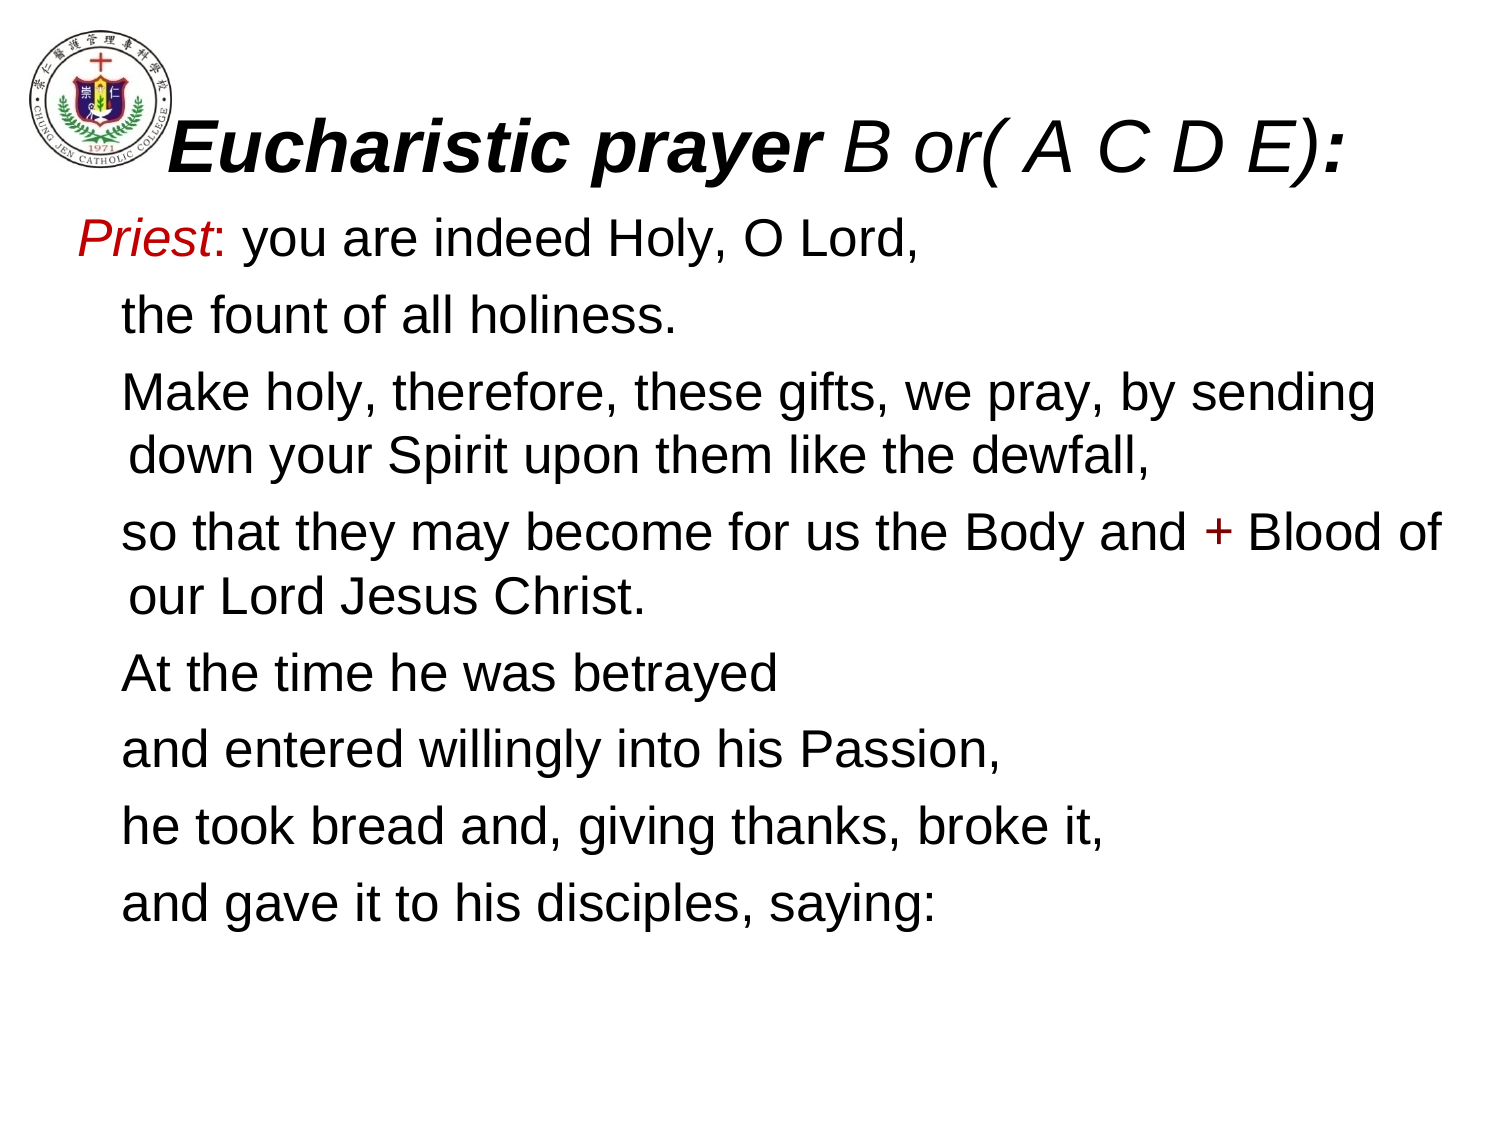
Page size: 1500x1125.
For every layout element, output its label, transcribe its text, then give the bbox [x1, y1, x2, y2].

list Priest: you are indeed Holy, O Lord, the fount of all holiness. Make holy, therefore, these gifts, we pray, by sending down your Spirit upon them like the dewfall, so that they may become for us the Body and + Blood of our Lord Jesus Christ. At the time he was betrayed and entered willingly into his Passion, he took bread and, giving thanks, broke it, and gave it to his disciples, saying: [11, 196, 1496, 1024]
title Eucharistic prayer B or( A C D E): [112, 0, 1424, 188]
